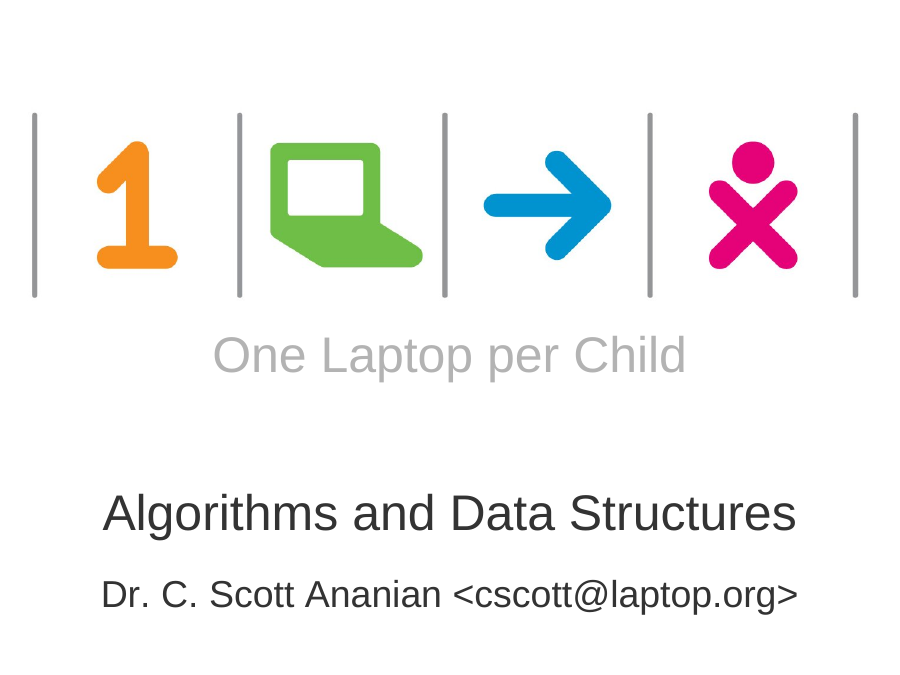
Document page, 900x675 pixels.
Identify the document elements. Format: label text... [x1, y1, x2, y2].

text_box One Laptop per Child [197, 317, 703, 391]
text_box Algorithms and Data Structures Dr. C. Scott Ananian <cscott@laptop.org> [0, 412, 900, 670]
picture [0, 69, 900, 344]
